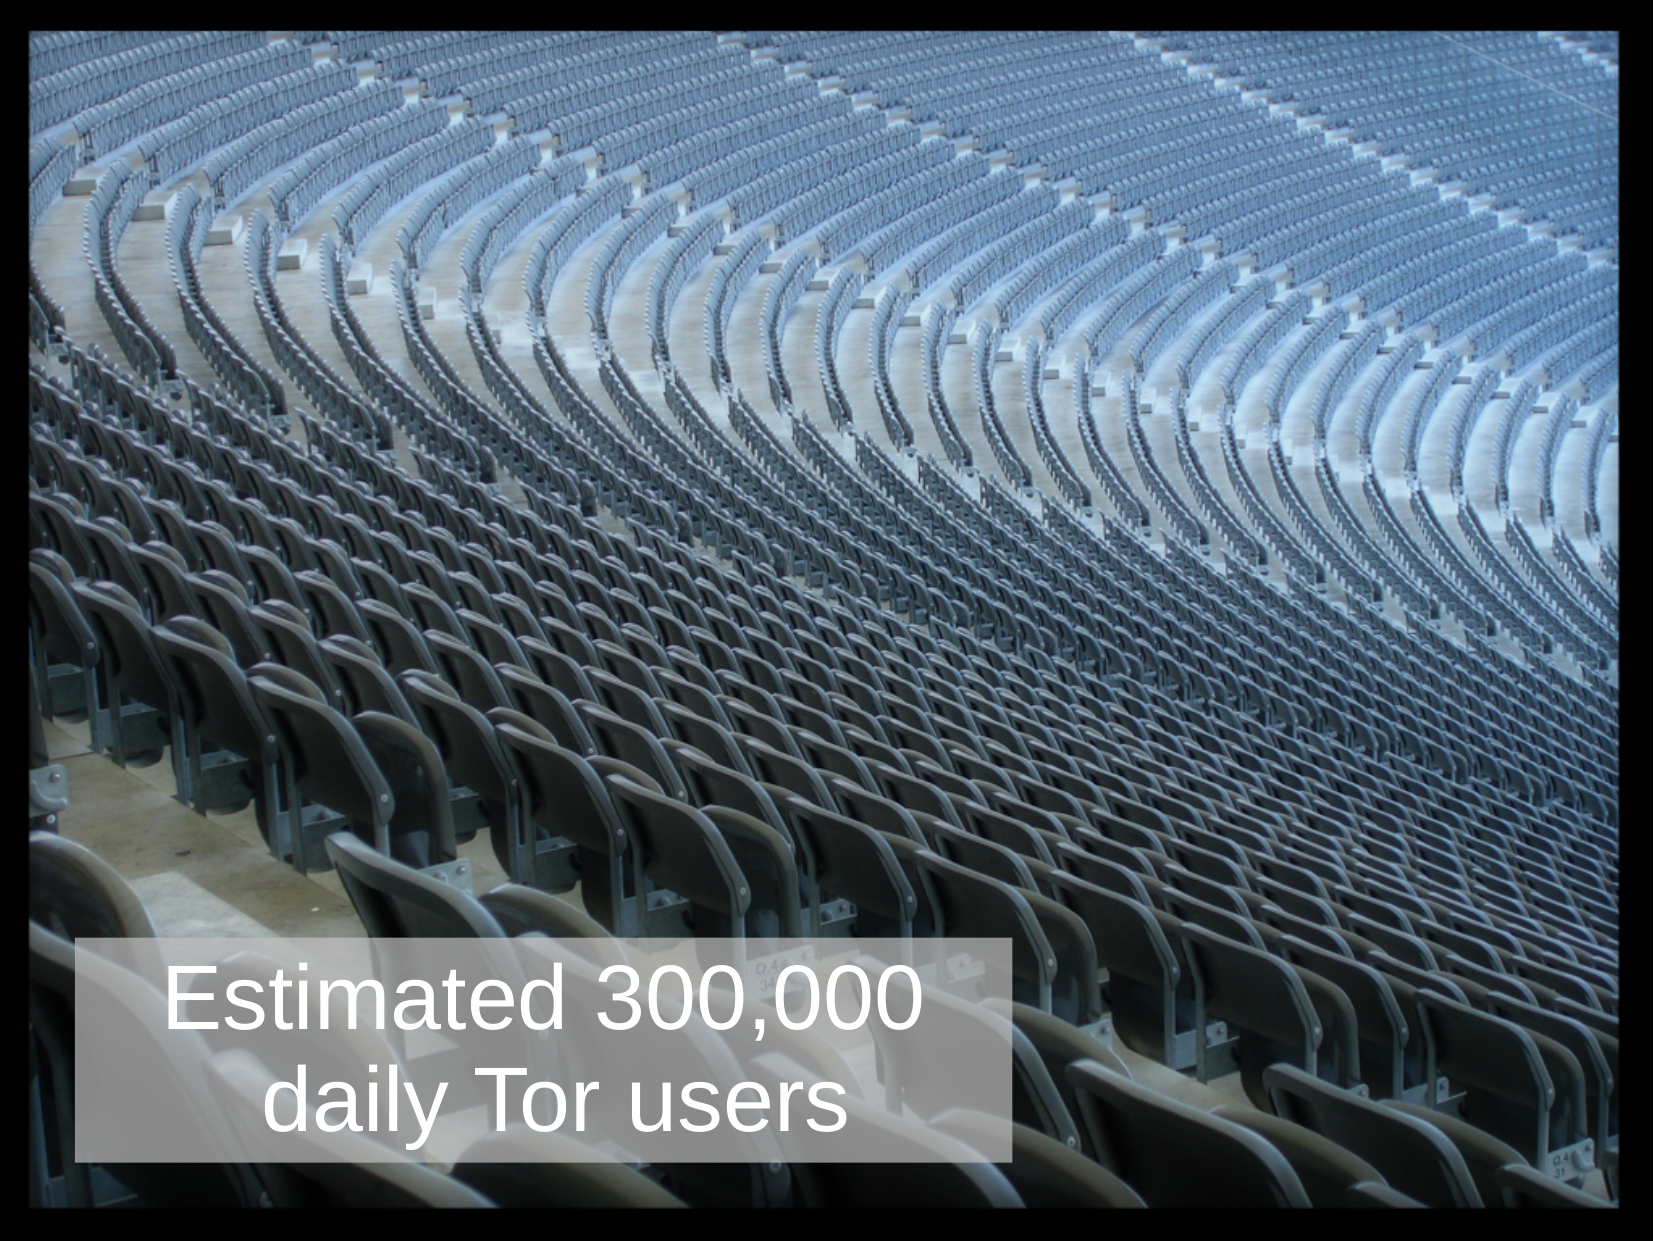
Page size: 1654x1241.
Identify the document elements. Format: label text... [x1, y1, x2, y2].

title Estimated 300,000 daily Tor users [75, 946, 1013, 1152]
picture [0, 0, 1653, 1238]
text_box [74, 937, 1013, 1163]
